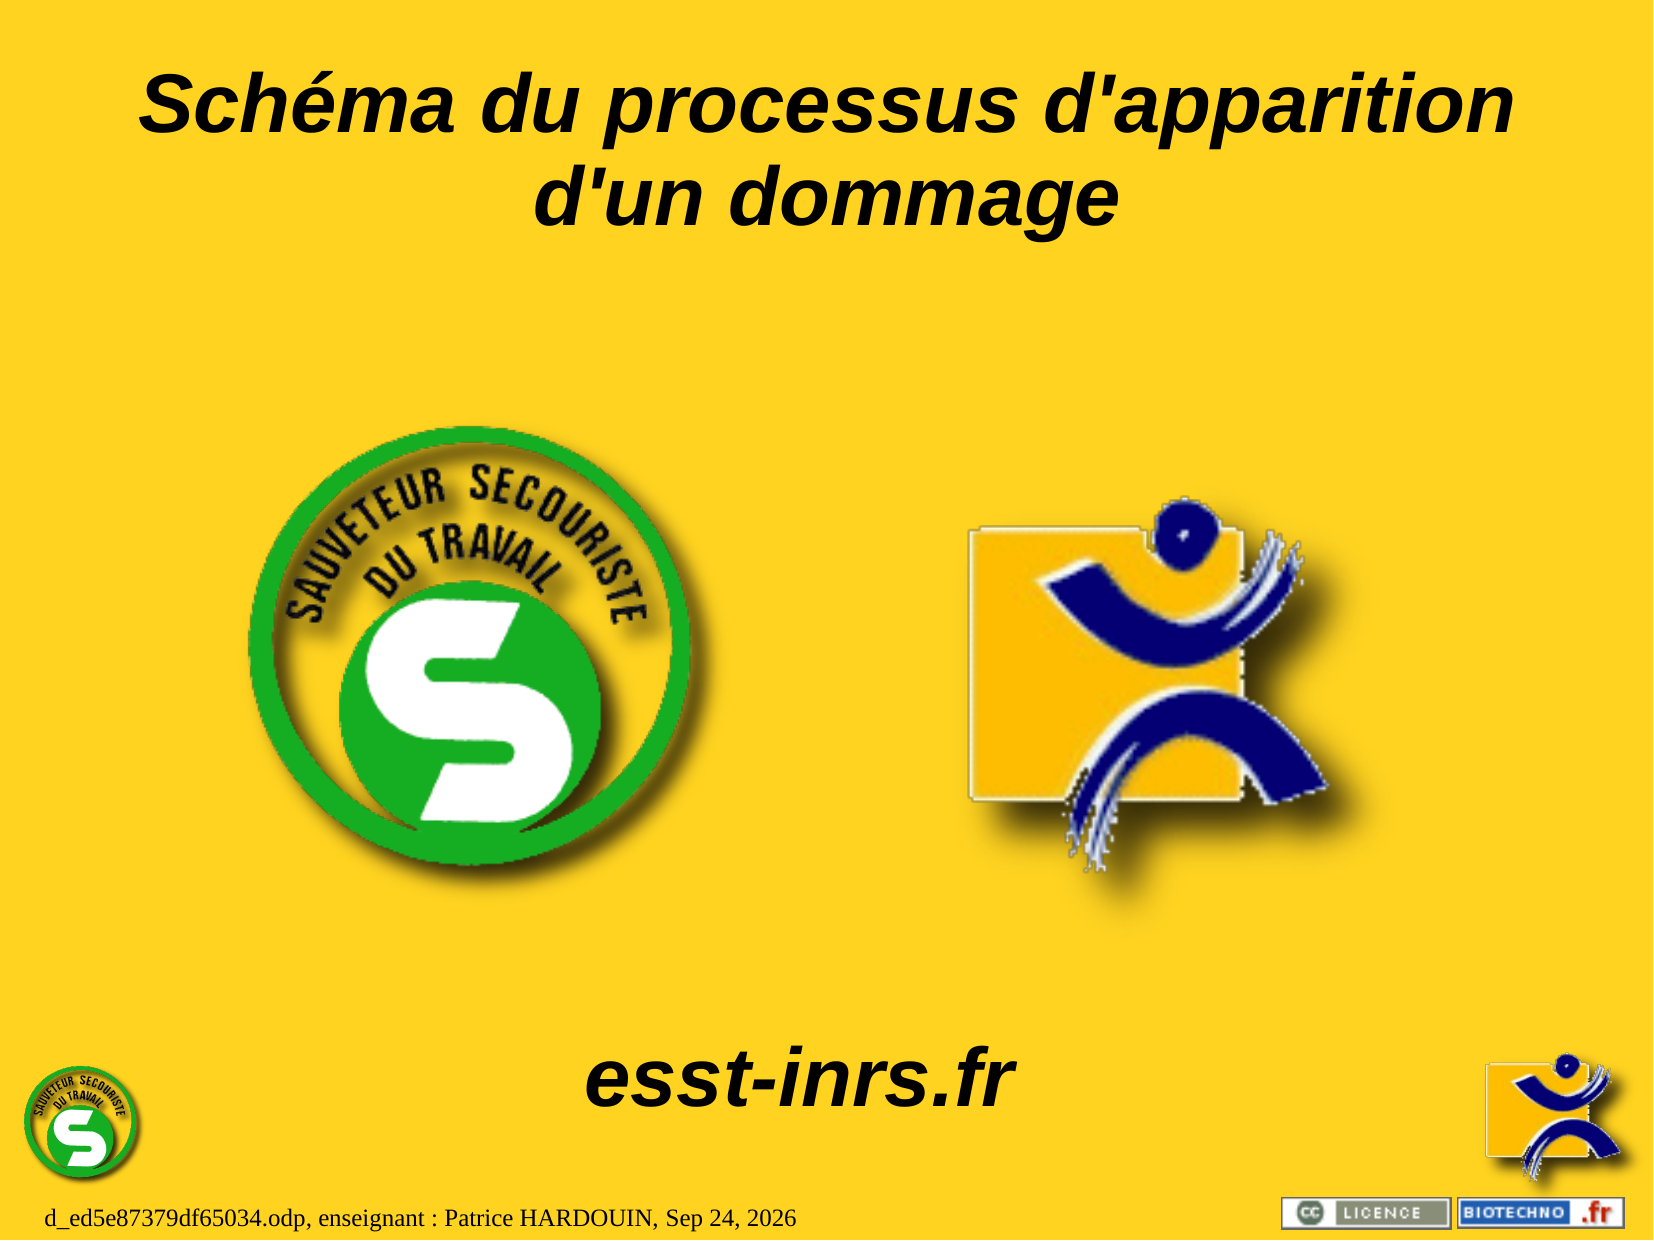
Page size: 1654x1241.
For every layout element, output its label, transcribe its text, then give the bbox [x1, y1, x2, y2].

picture [235, 413, 738, 912]
title esst-inrs.fr [93, 1003, 1506, 1152]
picture [1457, 1044, 1654, 1229]
title Schéma du processus d'apparition d'un dommage [121, 46, 1534, 254]
picture [944, 472, 1417, 959]
picture [20, 1062, 148, 1189]
picture [1281, 1197, 1452, 1230]
